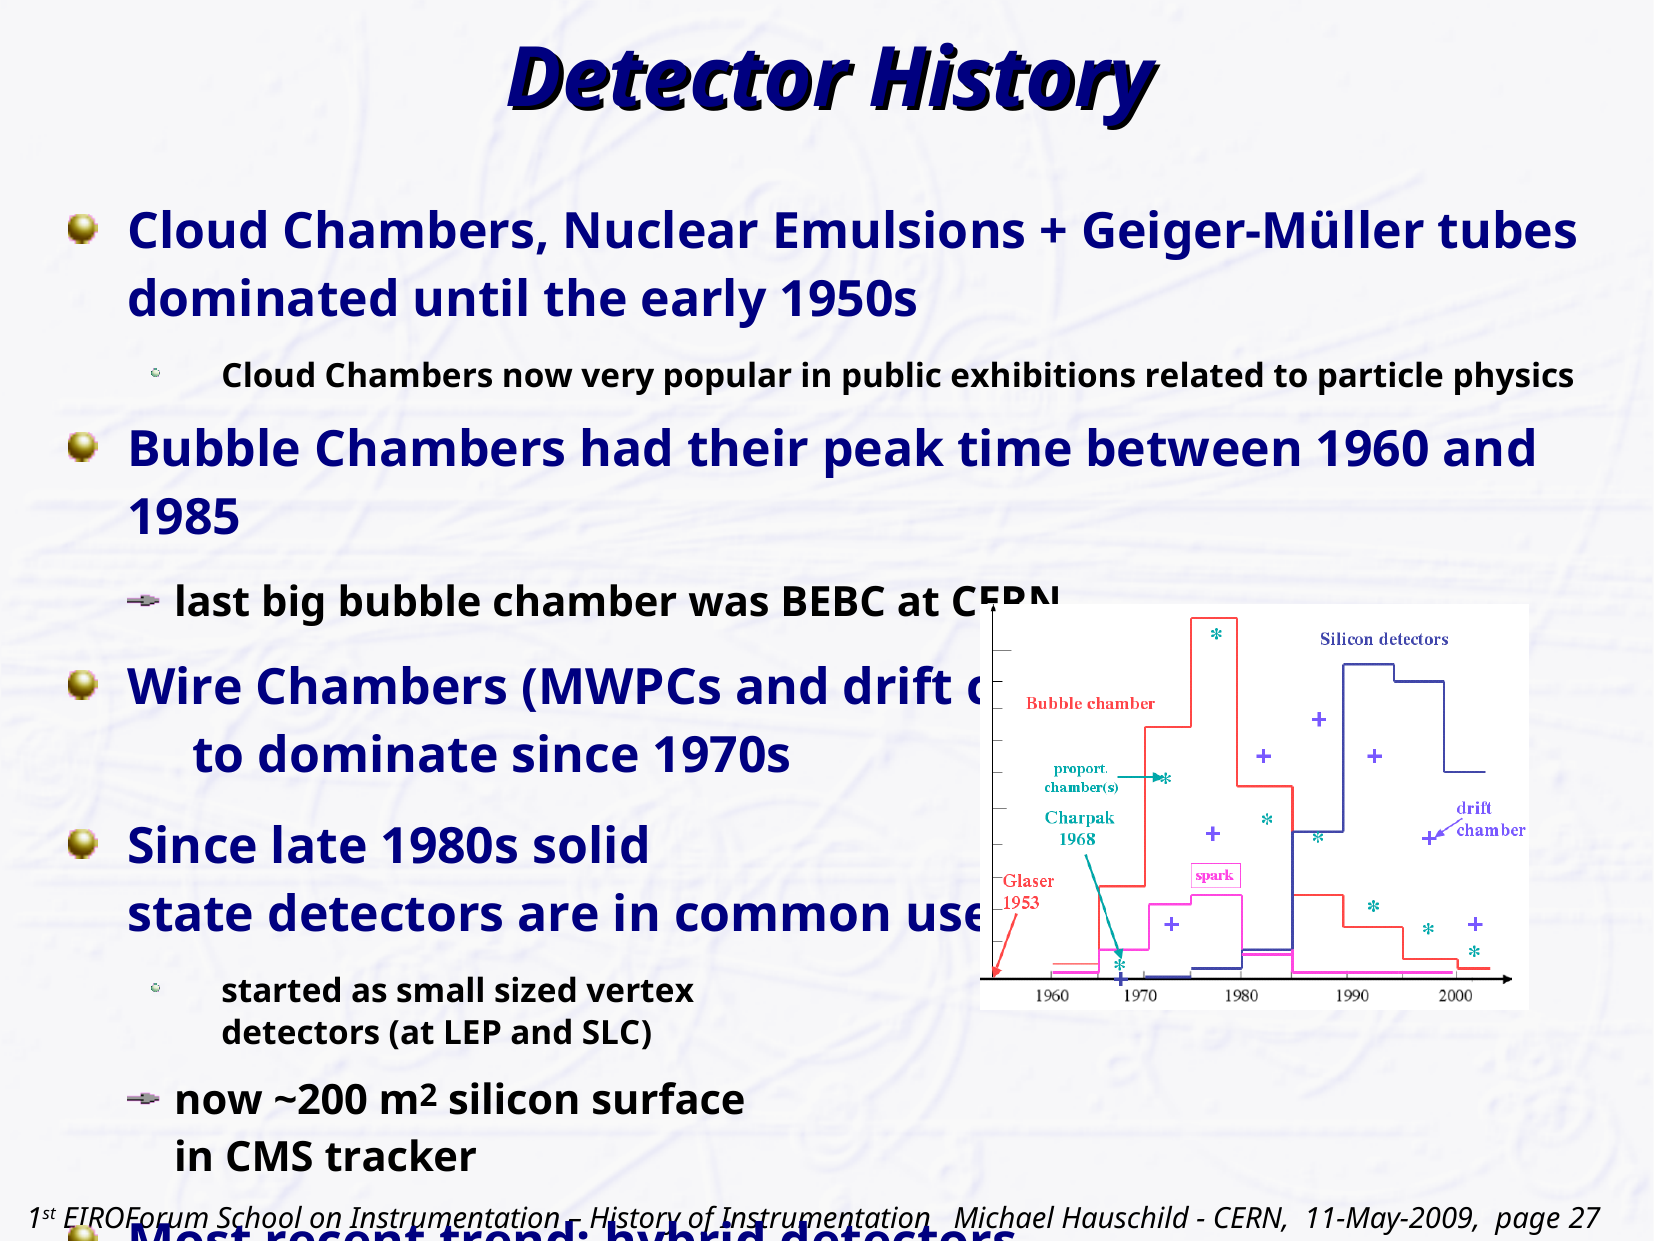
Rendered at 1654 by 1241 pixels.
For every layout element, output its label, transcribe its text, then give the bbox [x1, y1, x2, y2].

picture [802, 1214, 809, 1225]
picture [297, 1237, 307, 1241]
picture [821, 1237, 831, 1241]
picture [493, 1237, 503, 1241]
picture [872, 1237, 882, 1241]
picture [142, 1214, 150, 1226]
picture [0, 0, 1654, 1241]
title Detector History [79, 0, 1580, 151]
list Cloud Chambers, Nuclear Emulsions + Geiger-Müller tubes dominated until the early 1950s Cloud Chambers now very popular in public exhibitions related to particle physics Bubble Chambers had their peak time between 1960 and 1985 last big bubble chamber was BEBC at CERN Wire Chambers (MWPCs and drift chambers) started to dominate since 1970s Since late 1980s solid state detectors are in common use started as small sized vertex detectors (at LEP and SLC) now ~200 m2 silicon surface in CMS tracker Most recent trend: hybrid detectors combining both gaseous and solid state technologies [45, 195, 1621, 1171]
picture [662, 1234, 669, 1241]
picture [352, 1237, 362, 1241]
